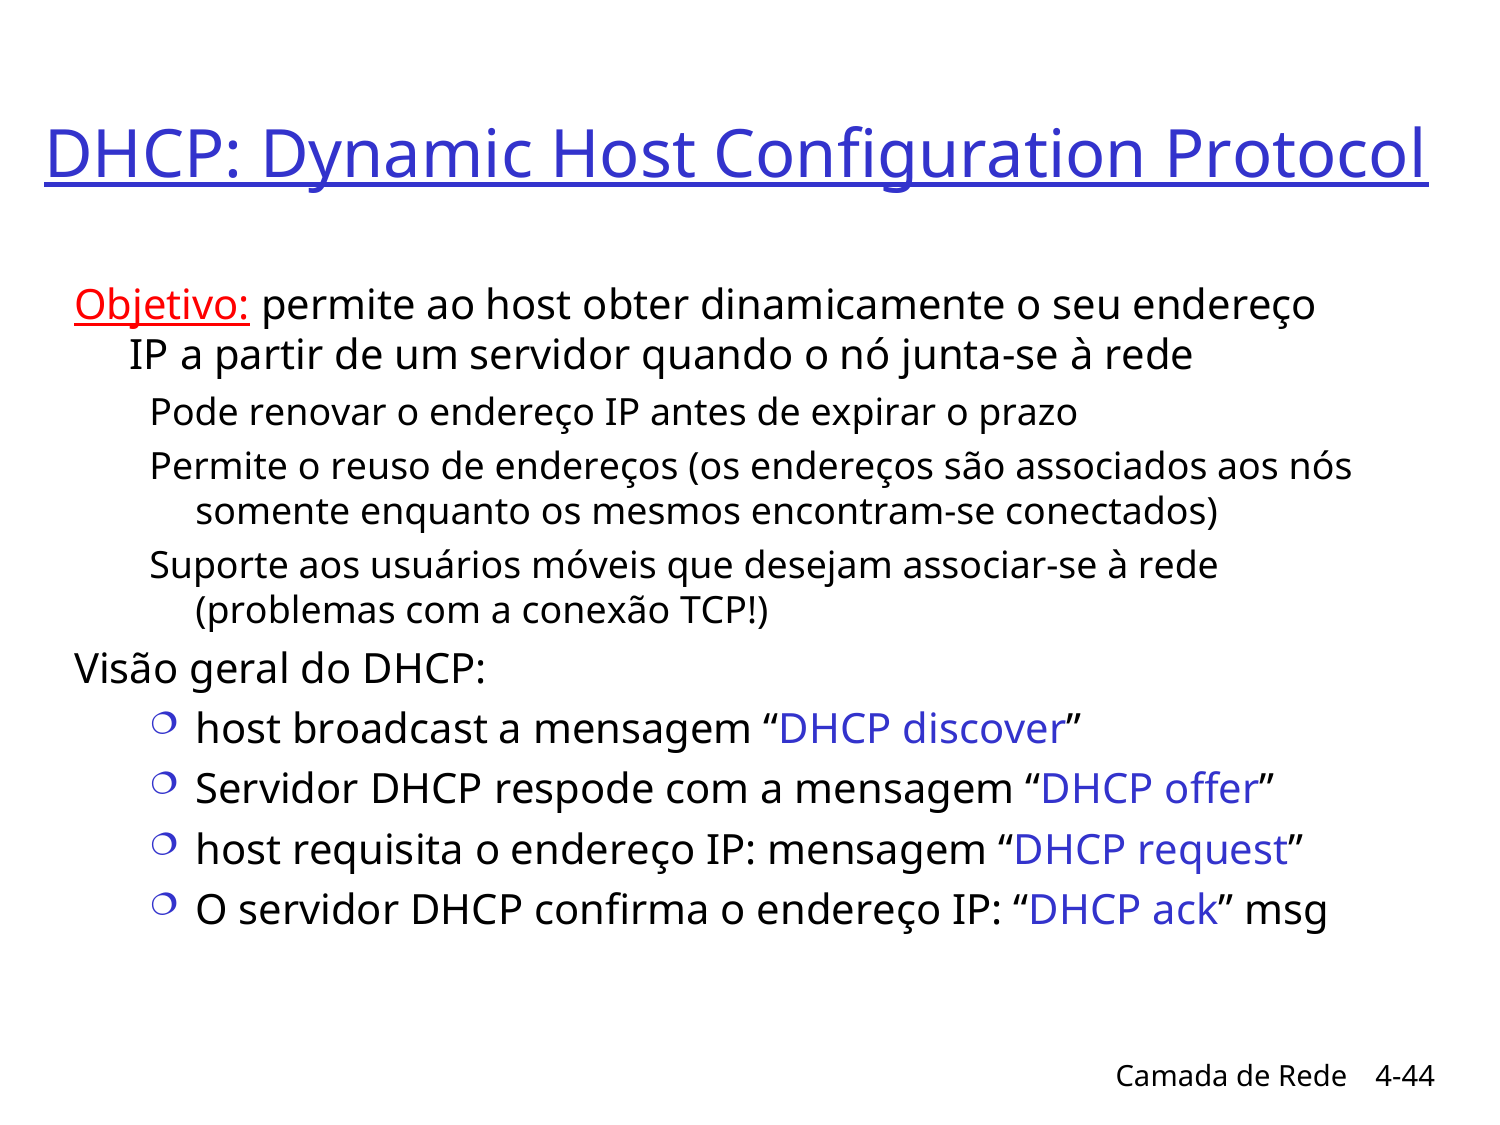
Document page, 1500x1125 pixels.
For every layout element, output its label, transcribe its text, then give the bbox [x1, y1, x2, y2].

text_box Camada de Rede [887, 1050, 1339, 1125]
text_box DHCP: Dynamic Host Configuration Protocol [29, 56, 1478, 245]
text_box 4-<número> [1339, 1050, 1451, 1125]
text_box Objetivo: permite ao host obter dinamicamente o seu endereço IP a partir de um servidor quando o nó junta-se à rede Pode renovar o endereço IP antes de expirar o prazo Permite o reuso de endereços (os endereços são associados aos nós somente enquanto os mesmos encontram-se conectados) Suporte aos usuários móveis que desejam associar-se à rede (problemas com a conexão TCP!) Visão geral do DHCP: host broadcast a mensagem “DHCP discover” Servidor DHCP respode com a mensagem “DHCP offer” host requisita o endereço IP: mensagem “DHCP request” O servidor DHCP confirma o endereço IP: “DHCP ack” msg [58, 270, 1377, 1009]
